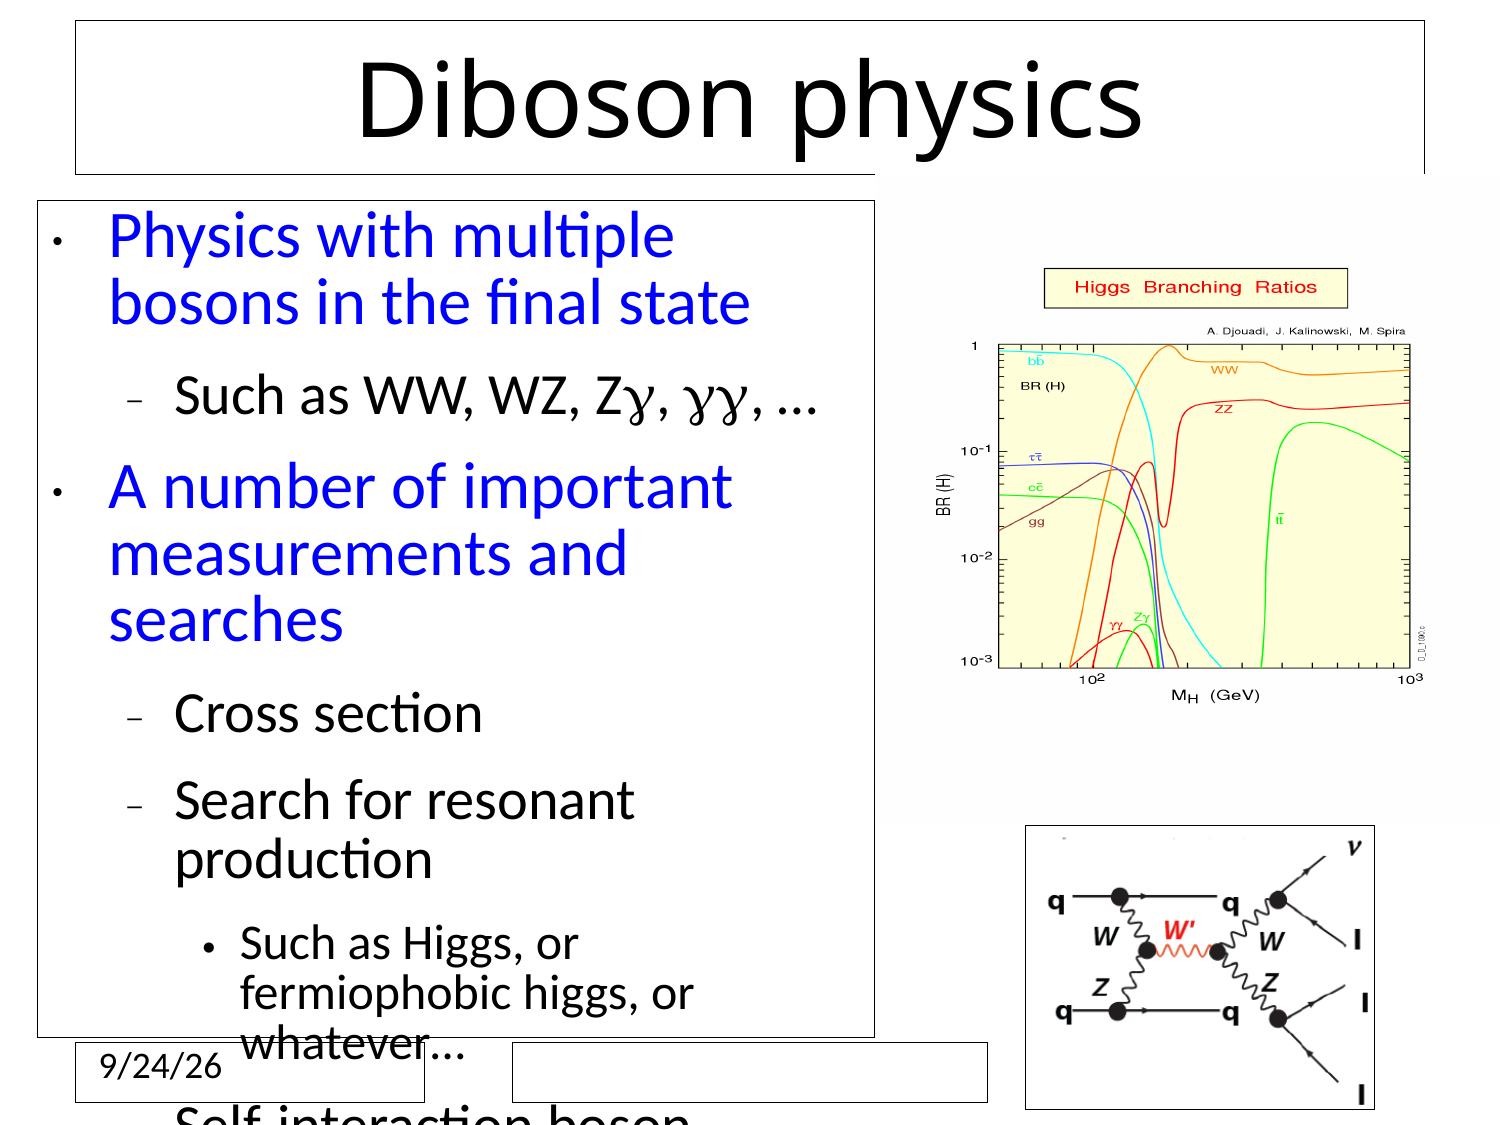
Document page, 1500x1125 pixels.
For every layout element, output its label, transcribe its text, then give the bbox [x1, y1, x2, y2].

list Physics with multiple bosons in the final state Such as WW, WZ, Zg, gg, … A number of important measurements and searches Cross section Search for resonant production Such as Higgs, or fermiophobic higgs, or whatever… Self-interaction boson couplings are the least well known parameters of the EW sector of the standard model [37, 200, 875, 1038]
title Diboson physics [75, 20, 1425, 175]
picture [875, 174, 1500, 1110]
